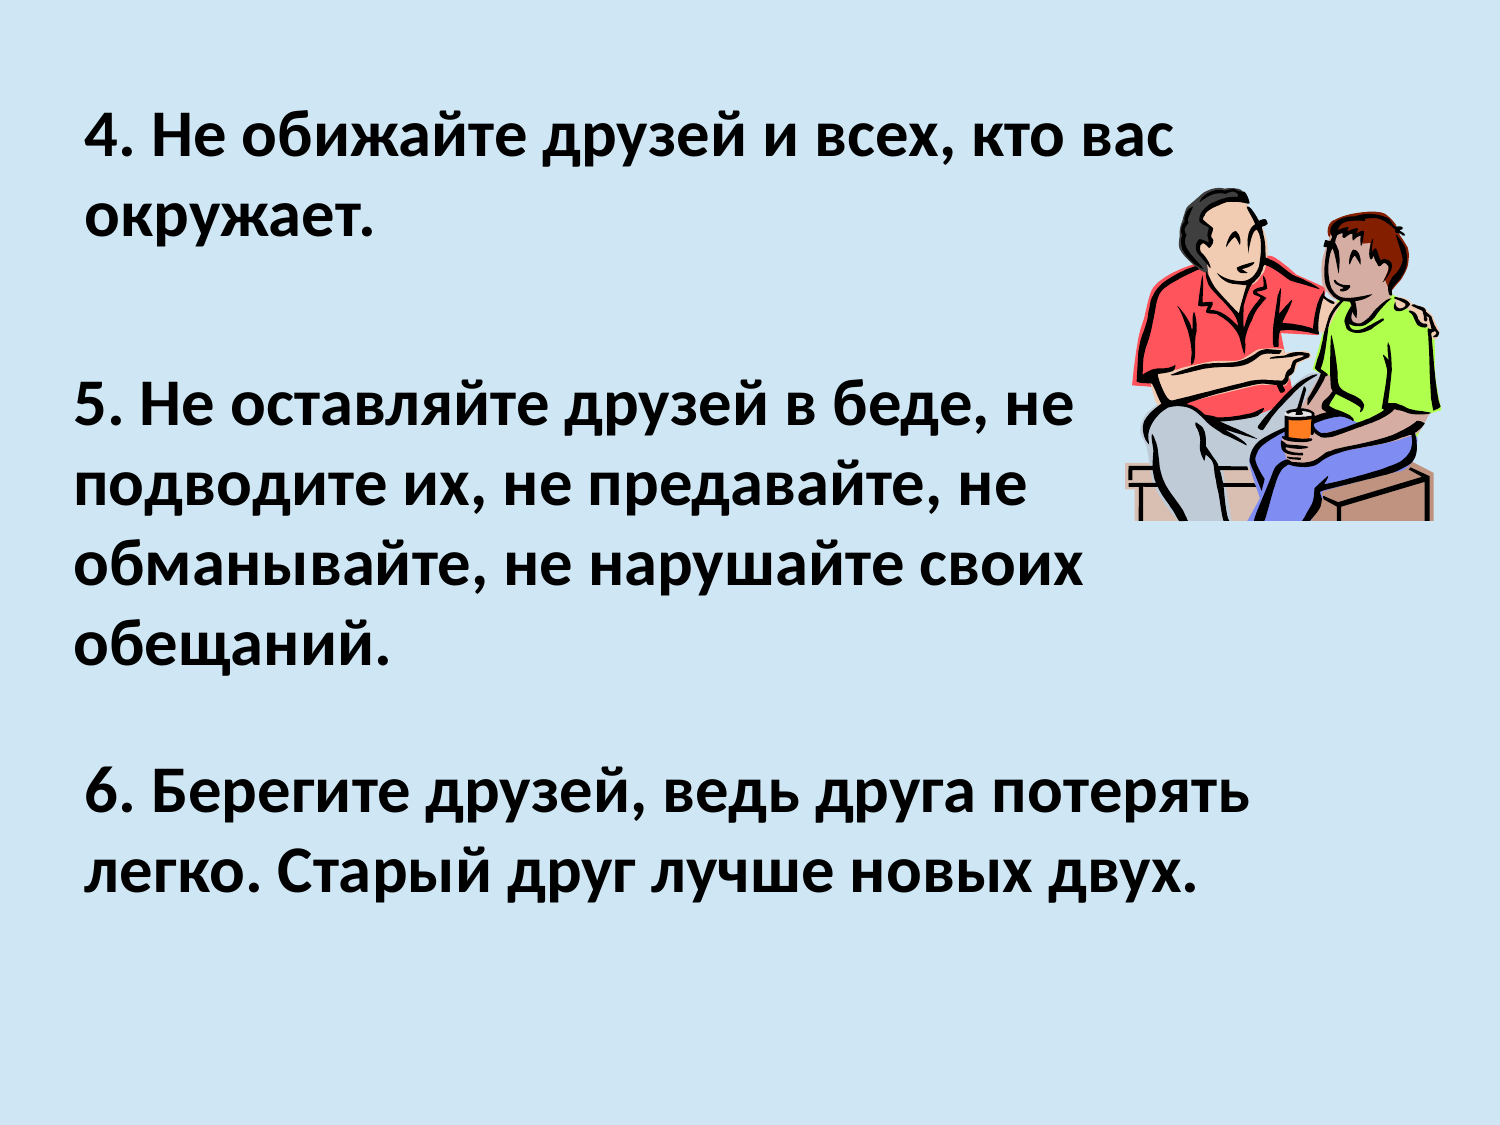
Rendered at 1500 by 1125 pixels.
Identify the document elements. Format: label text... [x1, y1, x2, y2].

list 5. Не оставляйте друзей в беде, не подводите их, не предавайте, не обманывайте, не нарушайте своих обещаний. [58, 351, 1409, 910]
text_box 6. Берегите друзей, ведь друга потерять легко. Старый друг лучше новых двух. [70, 738, 1407, 958]
text_box 4. Не обижайте друзей и всех, кто вас окружает. [70, 81, 1430, 302]
picture [1125, 187, 1442, 522]
